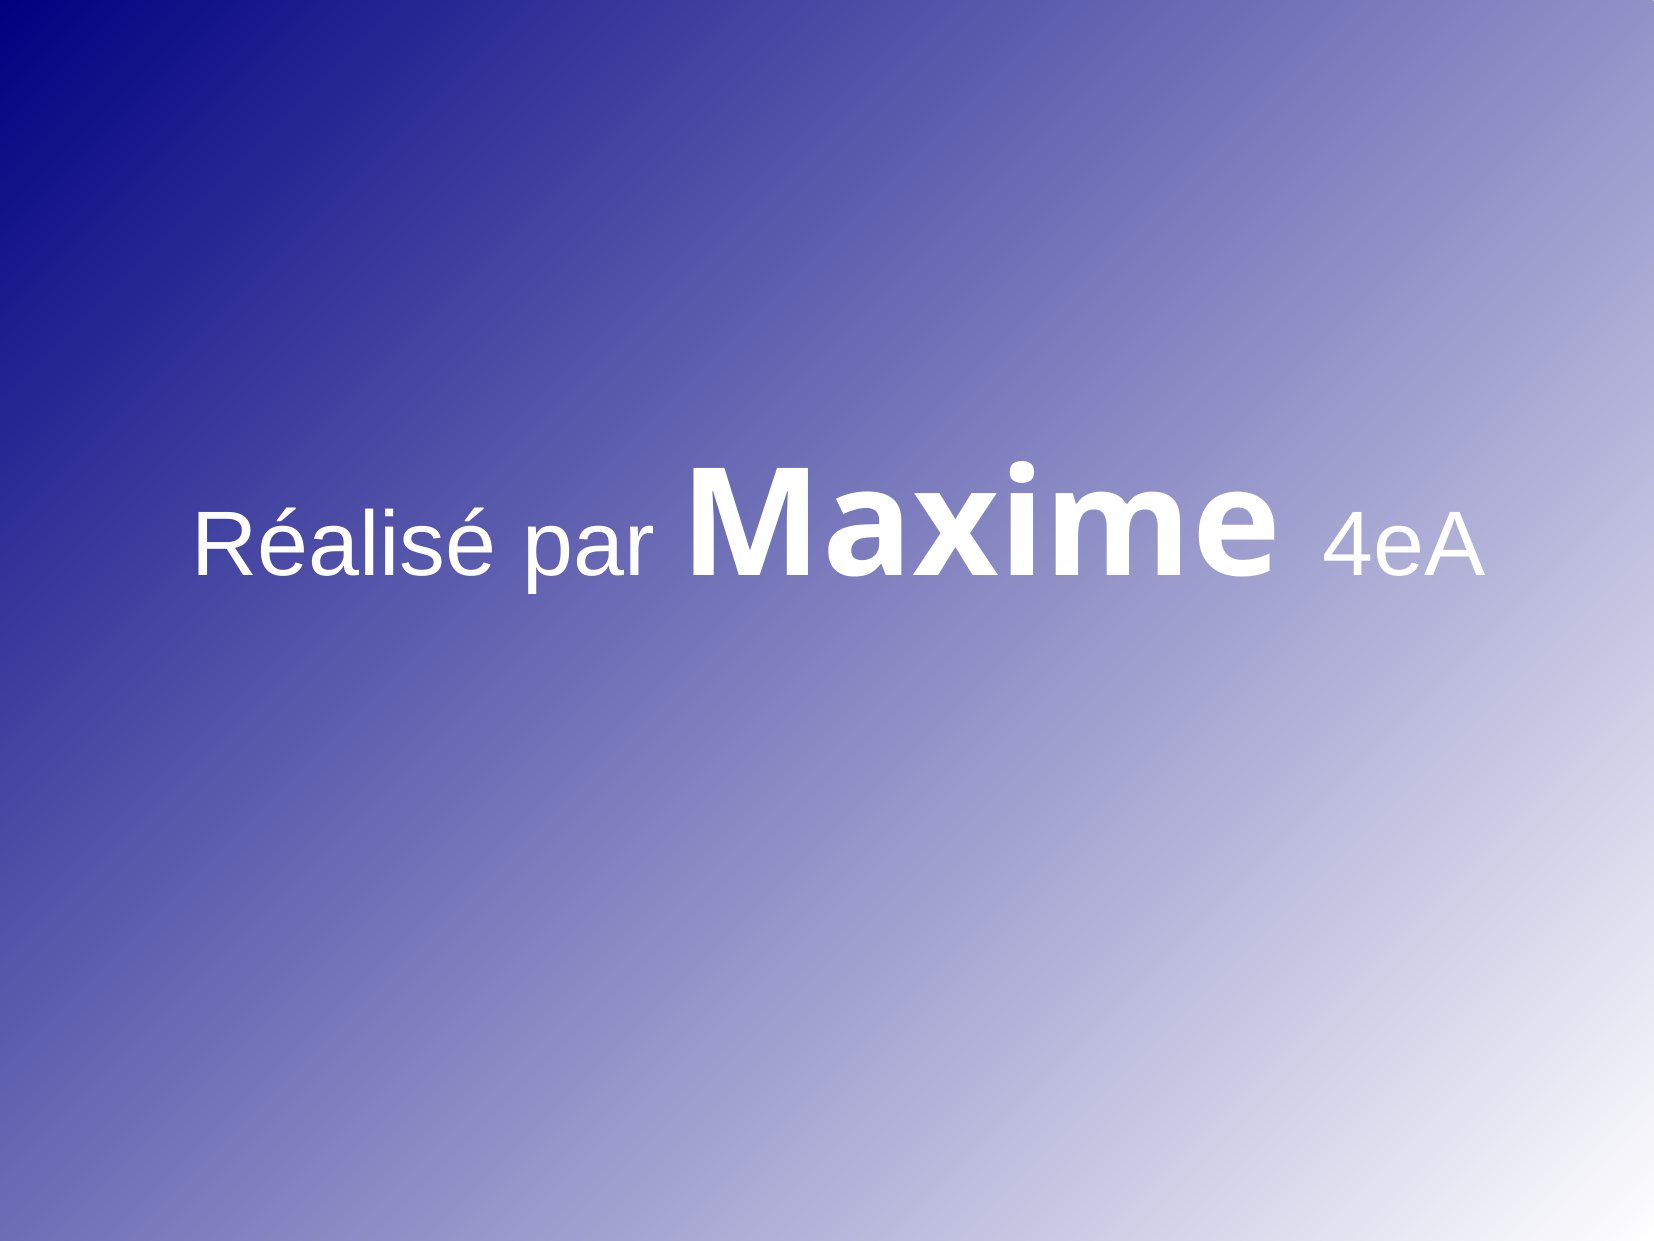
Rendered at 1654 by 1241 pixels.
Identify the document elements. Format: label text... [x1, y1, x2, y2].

title Réalisé par Maxime 4eA [94, 413, 1583, 621]
